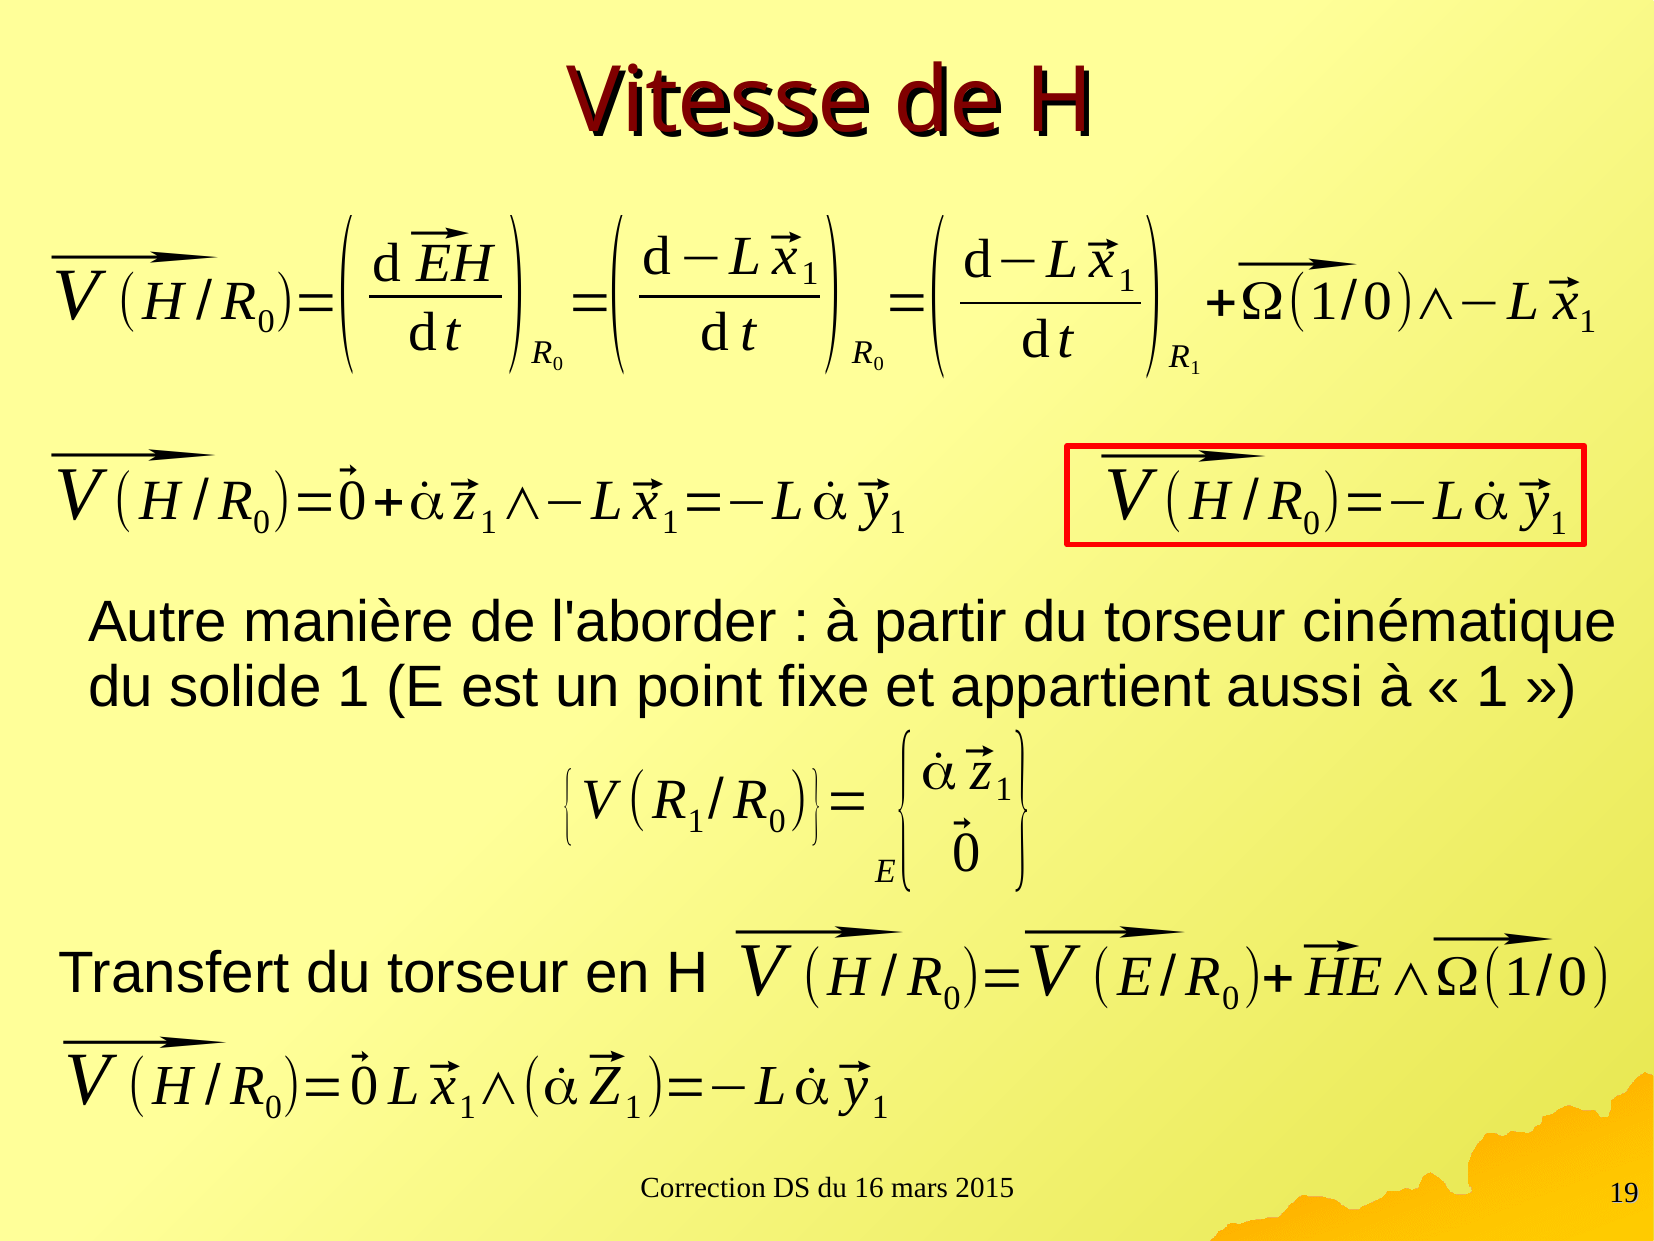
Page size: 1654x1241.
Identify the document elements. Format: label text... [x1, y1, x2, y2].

chart [1070, 448, 1582, 542]
chart [20, 215, 1611, 381]
chart [32, 1034, 903, 1127]
chart [20, 448, 921, 541]
chart [704, 924, 1624, 1018]
text_box Transfert du torseur en H [43, 932, 725, 1013]
chart [549, 729, 1058, 892]
title Vitesse de H [85, 0, 1574, 193]
text_box Autre manière de l'aborder : à partir du torseur cinématique du solide 1 (E est un point fixe et appartient aussi à « 1 ») [73, 581, 1635, 726]
